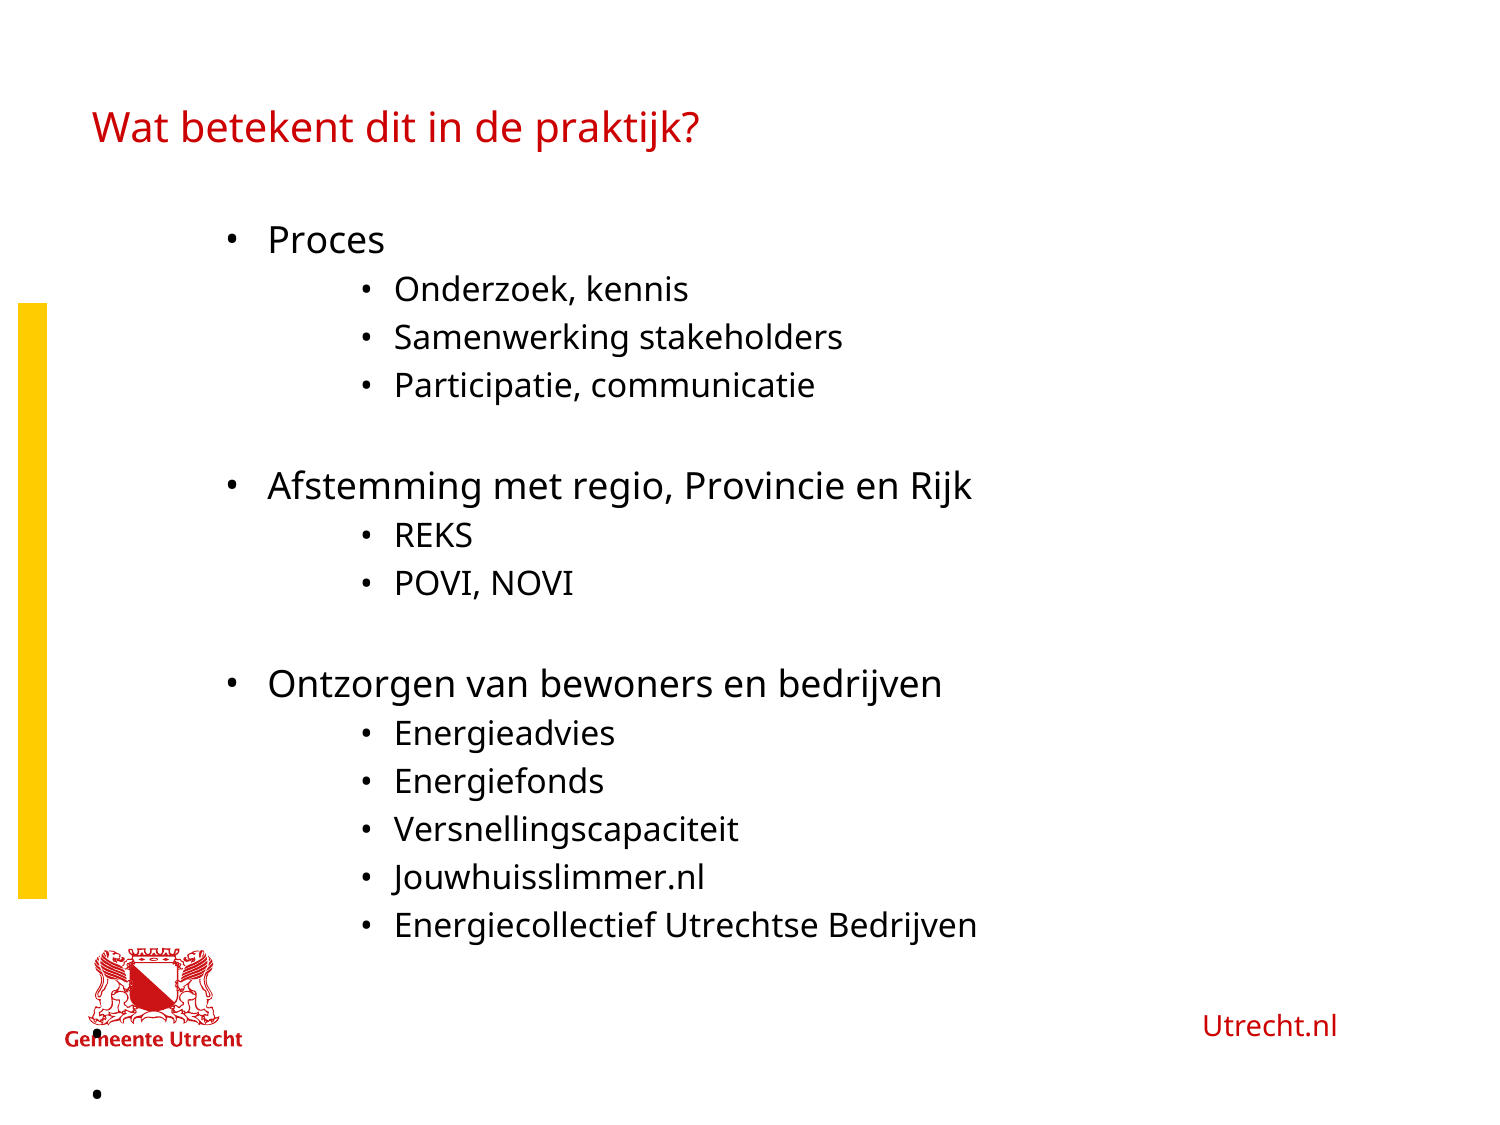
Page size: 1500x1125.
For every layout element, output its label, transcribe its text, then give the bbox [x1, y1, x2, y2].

list Proces Onderzoek, kennis Samenwerking stakeholders Participatie, communicatie Afstemming met regio, Provincie en Rijk REKS POVI, NOVI Ontzorgen van bewoners en bedrijven Energieadvies Energiefonds Versnellingscapaciteit Jouwhuisslimmer.nl Energiecollectief Utrechtse Bedrijven [75, 208, 1426, 953]
title Wat betekent dit in de praktijk? [76, 54, 1427, 197]
